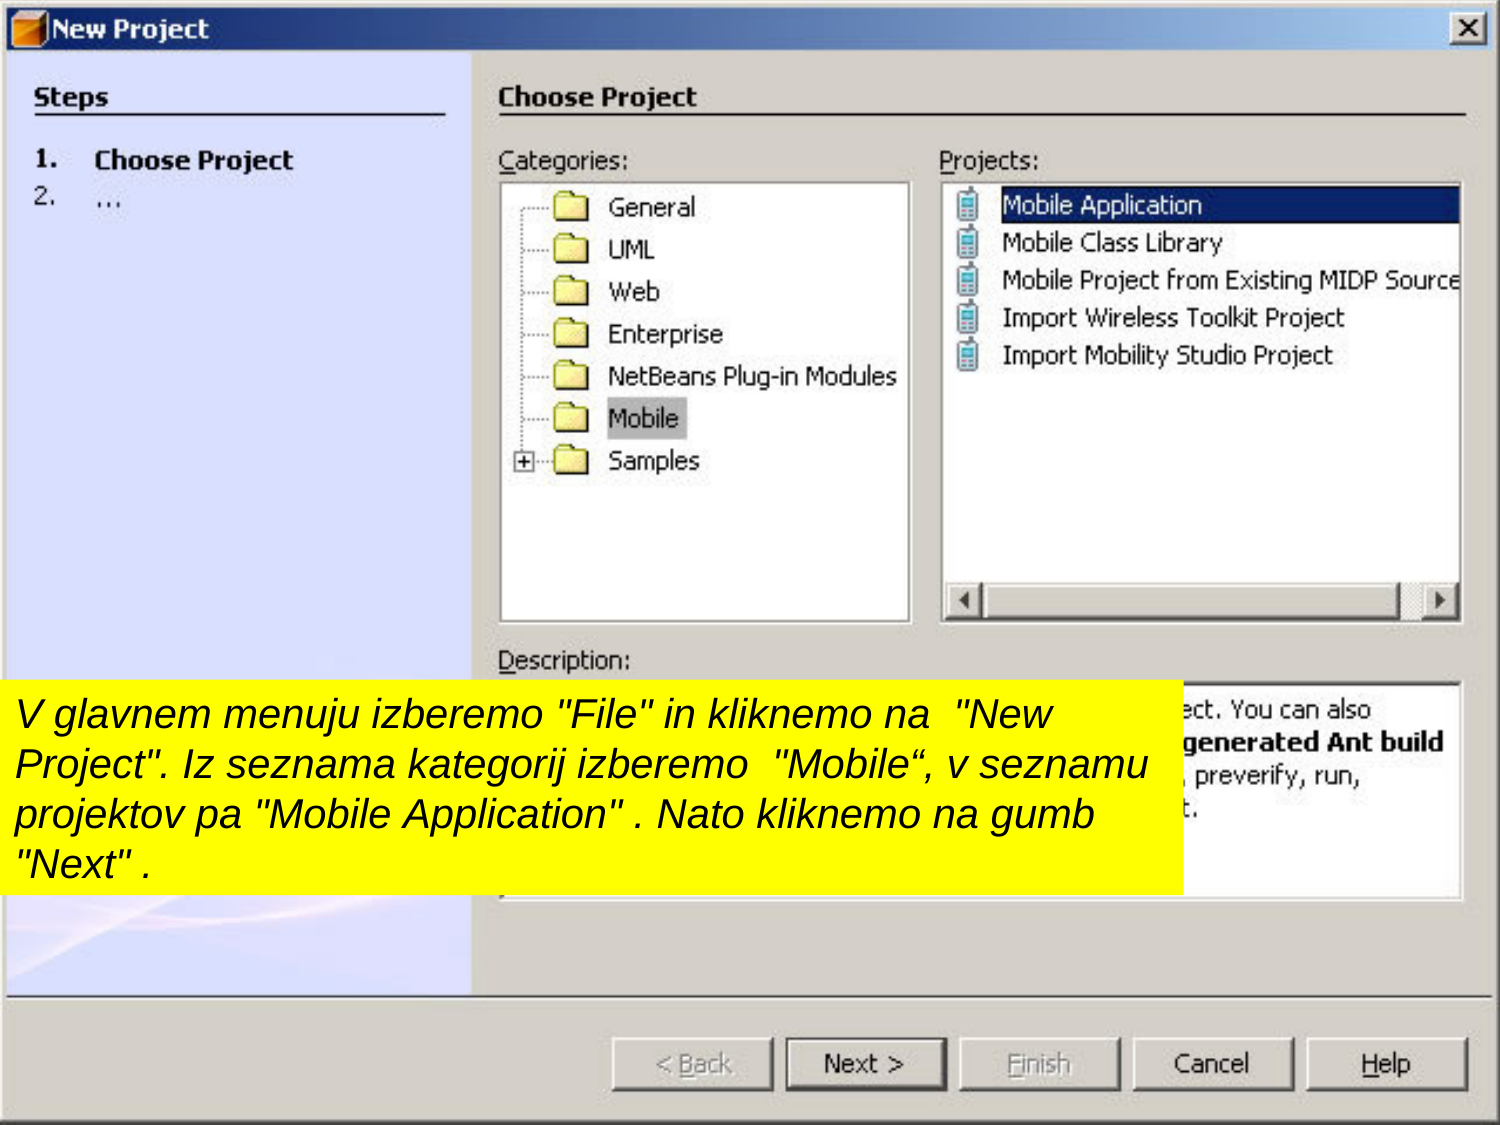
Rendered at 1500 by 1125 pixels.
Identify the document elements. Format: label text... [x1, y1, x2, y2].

picture [0, 0, 1500, 1125]
text_box V glavnem menuju izberemo "File" in kliknemo na "New Project". Iz seznama kategorij izberemo "Mobile“, v seznamu projektov pa "Mobile Application" . Nato kliknemo na gumb "Next" . [0, 679, 1184, 896]
